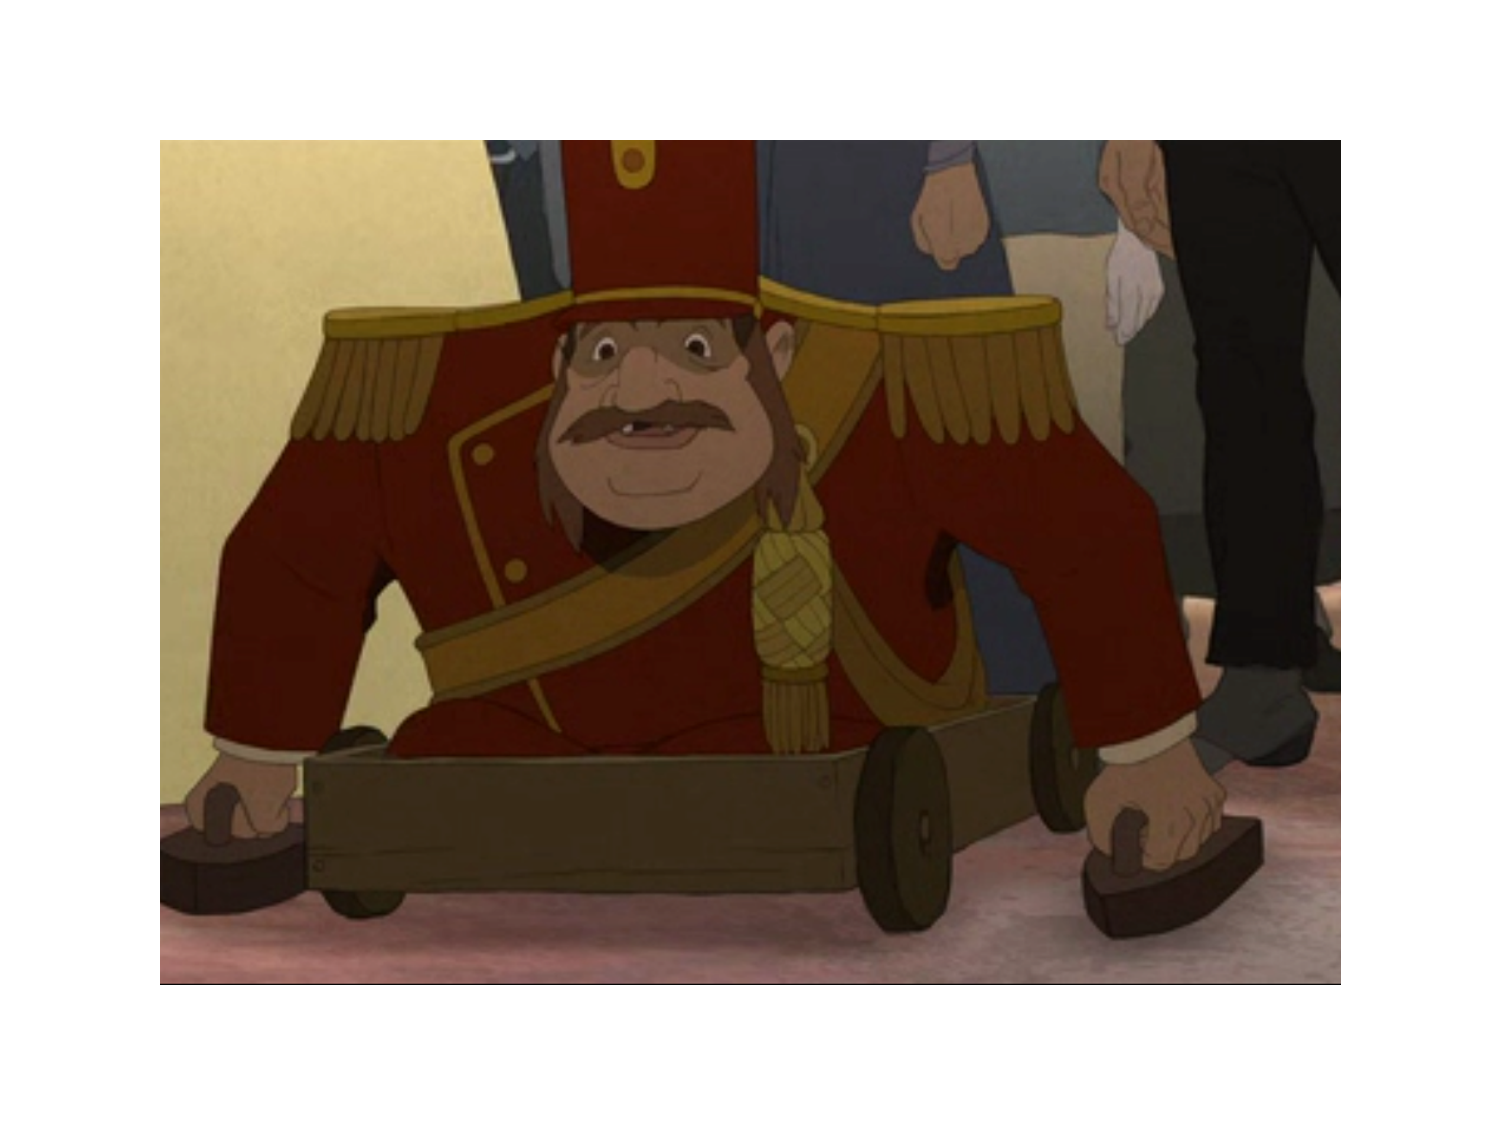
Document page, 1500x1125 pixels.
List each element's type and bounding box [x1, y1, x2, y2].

picture [160, 140, 1341, 985]
